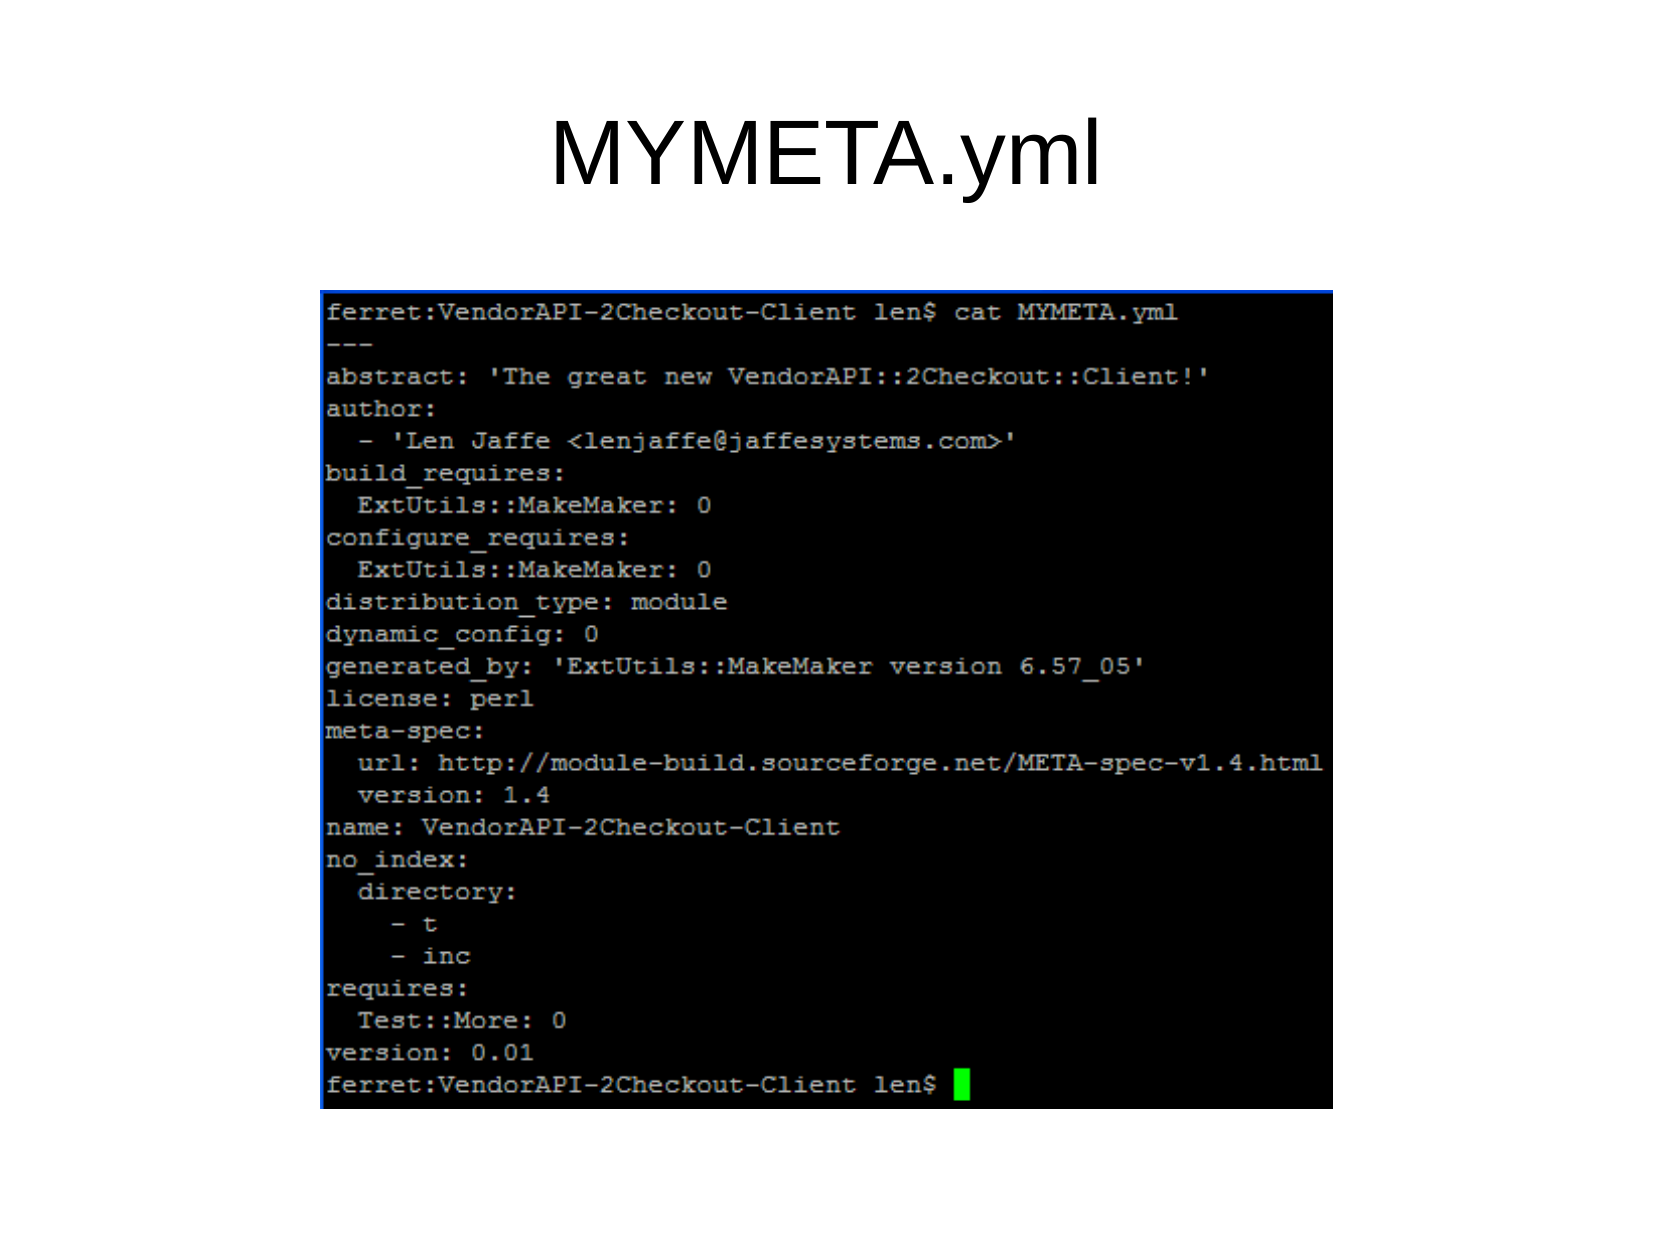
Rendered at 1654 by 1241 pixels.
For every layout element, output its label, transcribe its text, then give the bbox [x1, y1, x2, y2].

picture [320, 290, 1333, 1109]
title MYMETA.yml [82, 49, 1571, 257]
